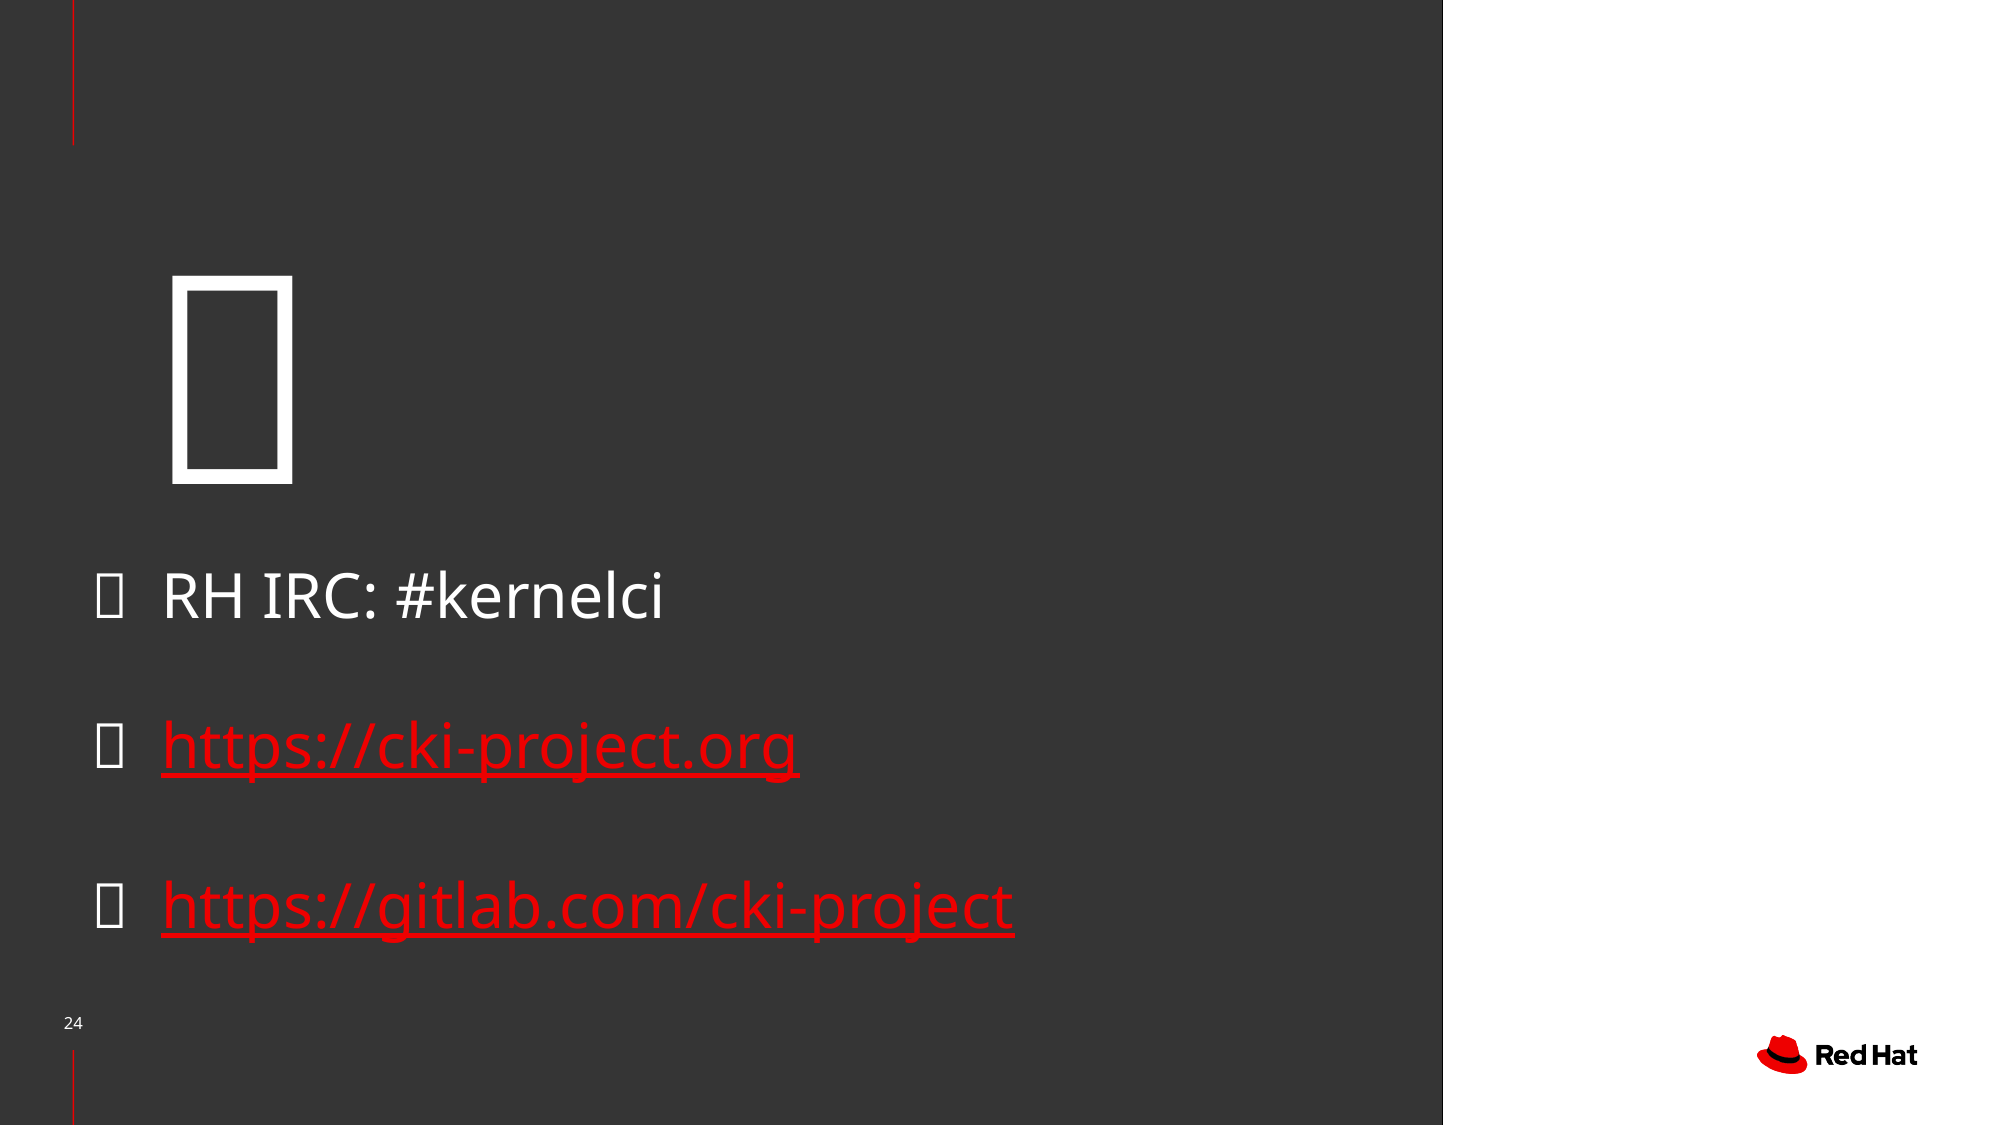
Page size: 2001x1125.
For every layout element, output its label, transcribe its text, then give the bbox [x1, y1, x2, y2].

slide_number <number> [13, 1012, 134, 1036]
title 🎉 [73, 177, 1193, 524]
text_box 💬 RH IRC: #kernelci 📄 https://cki-project.org 💾 https://gitlab.com/cki-project [76, 541, 1171, 1013]
picture [0, 0, 2001, 1125]
